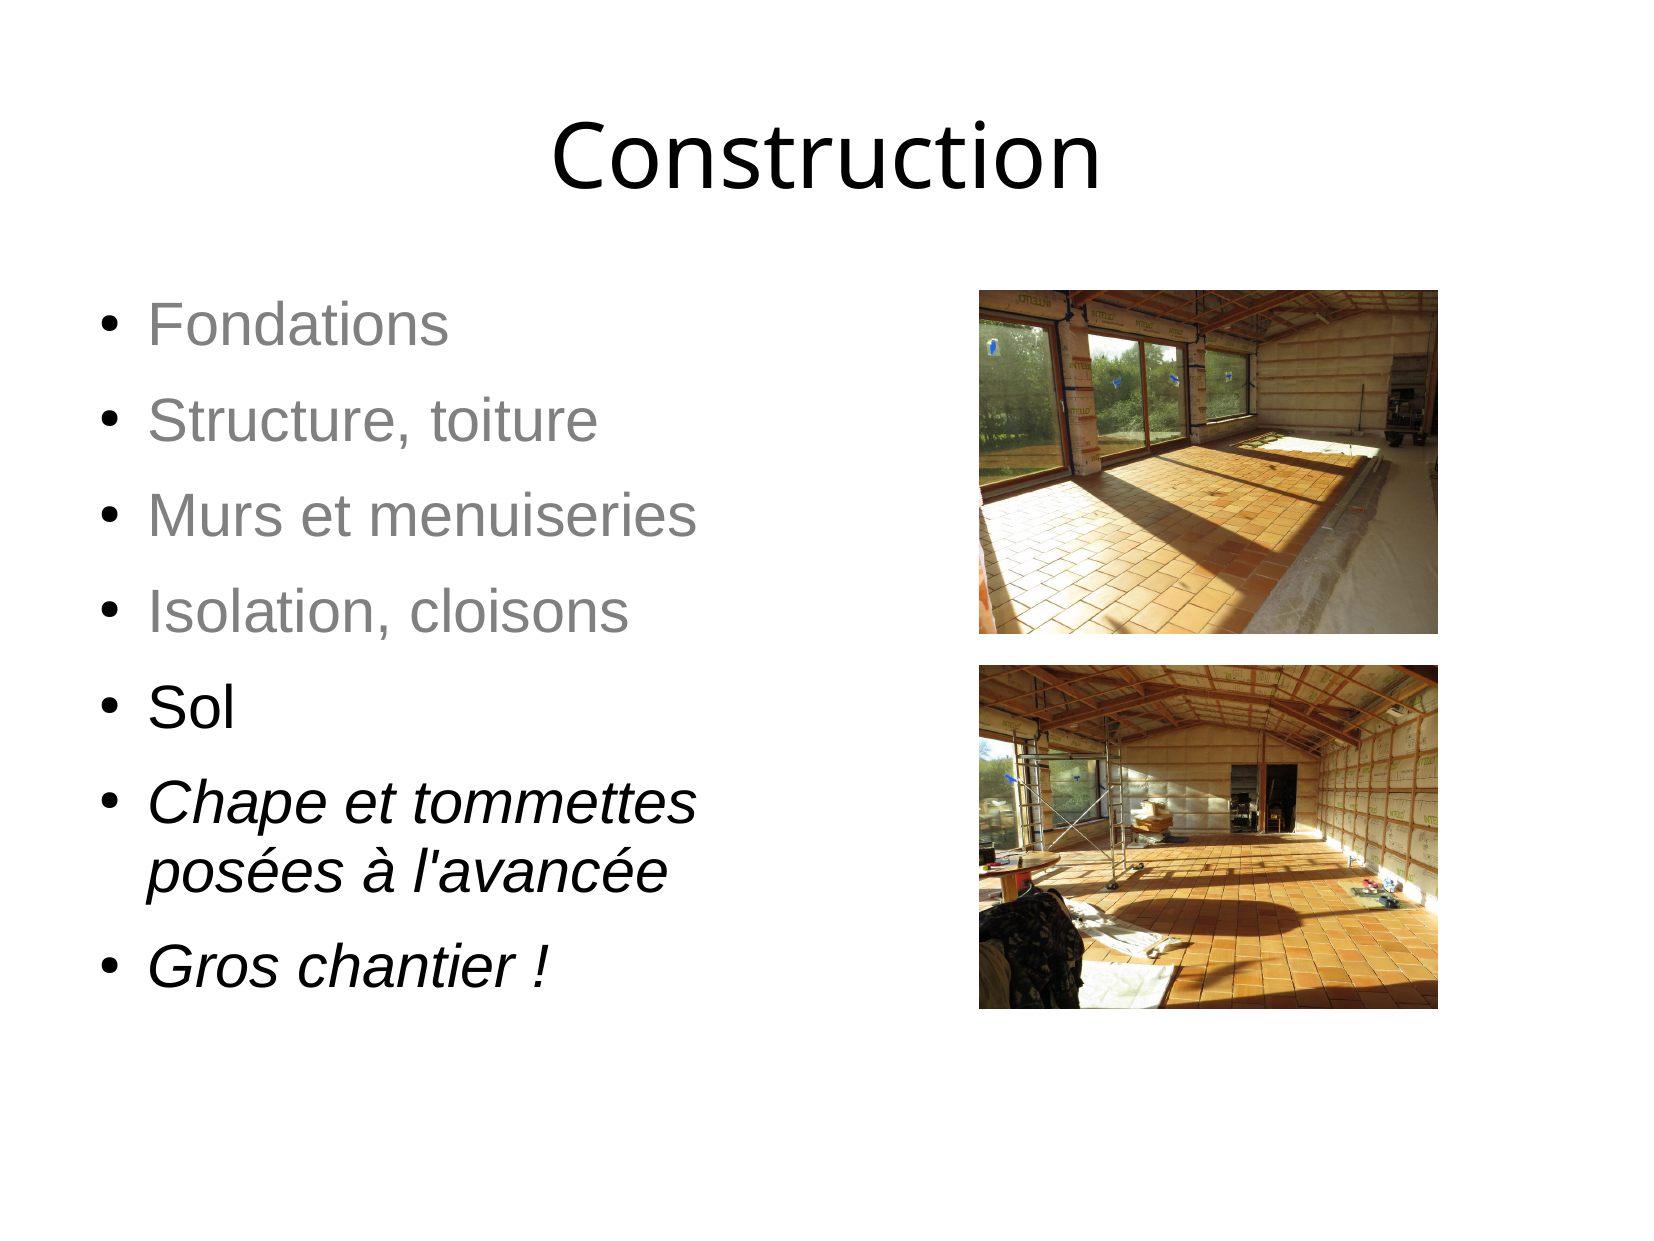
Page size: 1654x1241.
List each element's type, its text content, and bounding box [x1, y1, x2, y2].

title Construction [82, 49, 1571, 257]
list Fondations Structure, toiture Murs et menuiseries Isolation, cloisons Sol Chape et tommettes posées à l'avancée Gros chantier ! [82, 290, 809, 1010]
picture [979, 290, 1438, 634]
picture [979, 665, 1438, 1009]
